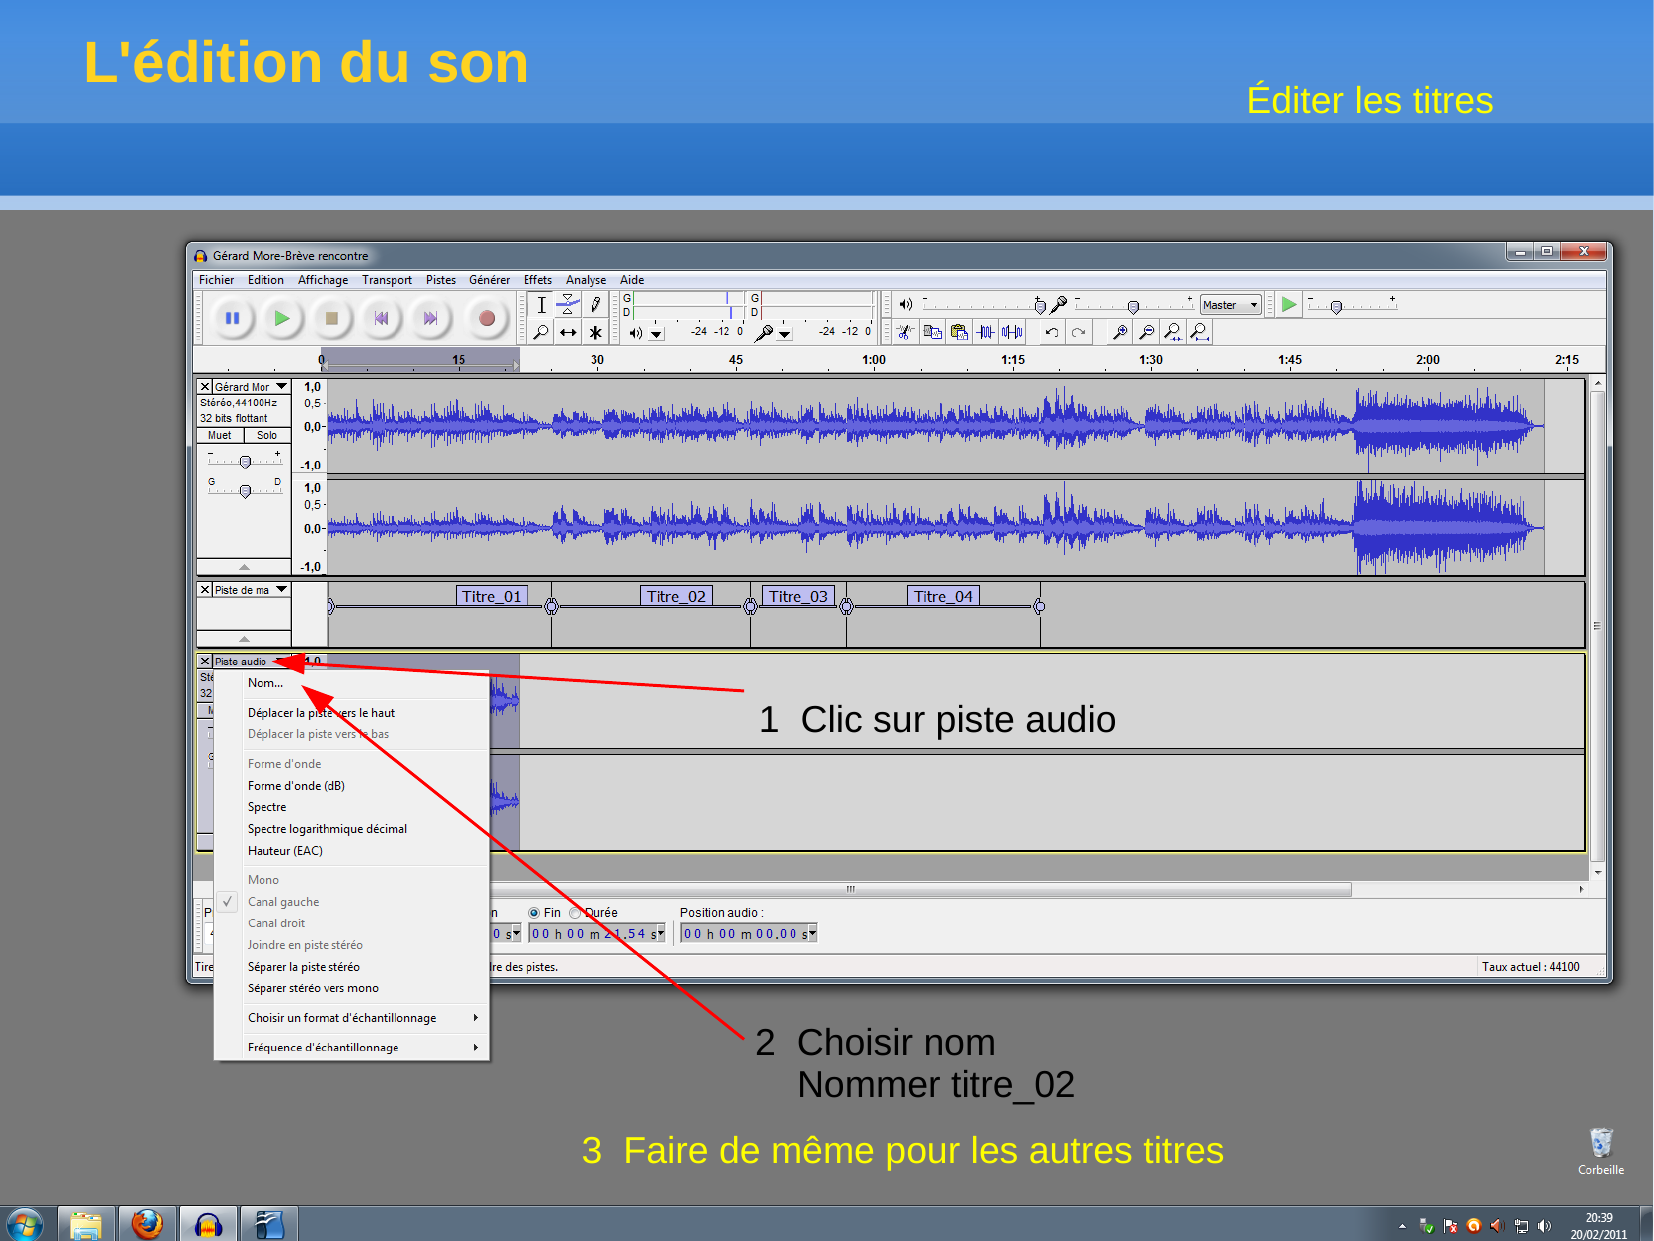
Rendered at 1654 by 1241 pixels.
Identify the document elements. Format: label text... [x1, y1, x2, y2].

text_box 1 Clic sur piste audio [744, 690, 1132, 748]
text_box 3 Faire de même pour les autres titres [566, 1121, 1240, 1179]
title L'édition du son [6, 17, 609, 107]
picture [0, 0, 1654, 1241]
text_box 2 Choisir nom Nommer titre_02 [740, 1014, 1091, 1114]
text_box Éditer les titres [1210, 29, 1654, 129]
